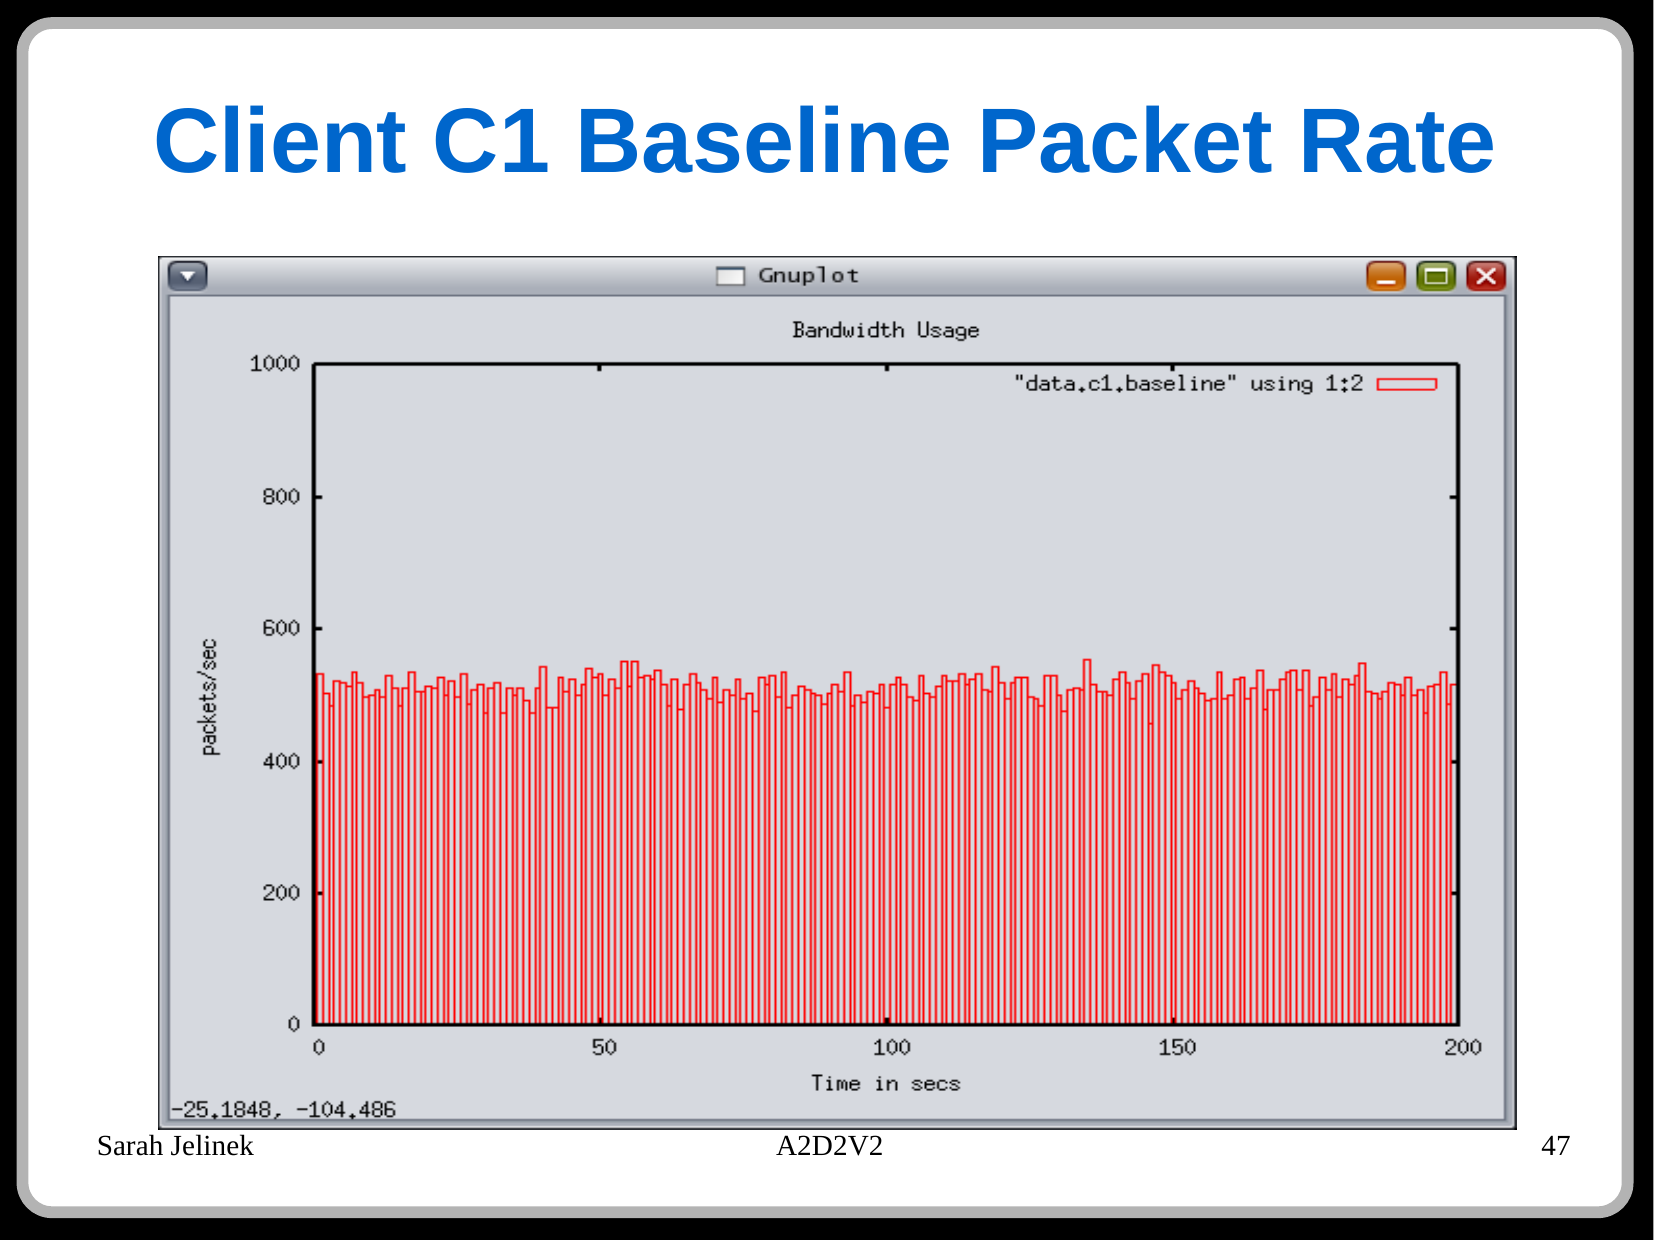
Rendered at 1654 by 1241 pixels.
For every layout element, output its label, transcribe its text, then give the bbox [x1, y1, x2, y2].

picture [158, 256, 1517, 1130]
title Client C1 Baseline Packet Rate [71, 36, 1581, 244]
